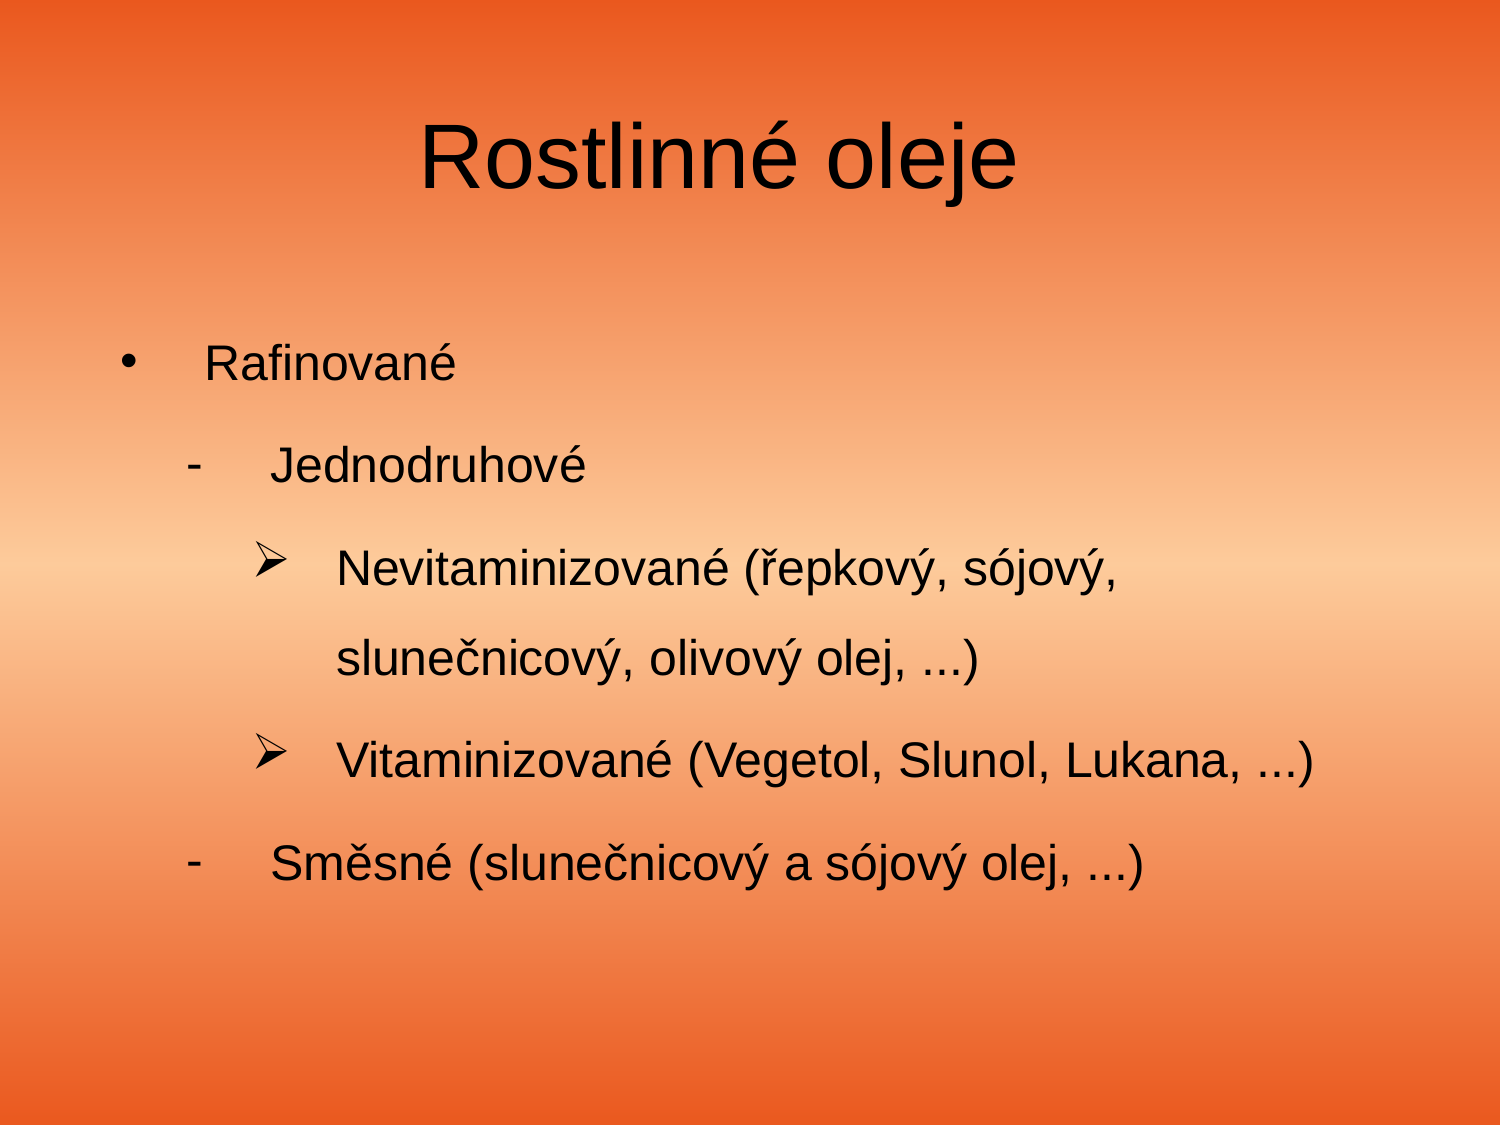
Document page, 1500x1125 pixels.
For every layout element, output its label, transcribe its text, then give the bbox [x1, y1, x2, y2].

title Rostlinné oleje [82, 58, 1358, 247]
list Rafinované Jednodruhové Nevitaminizované (řepkový, sójový, slunečnicový, olivový olej, ...) Vitaminizované (Vegetol, Slunol, Lukana, ...) Směsné (slunečnicový a sójový olej, ...) [105, 292, 1381, 922]
